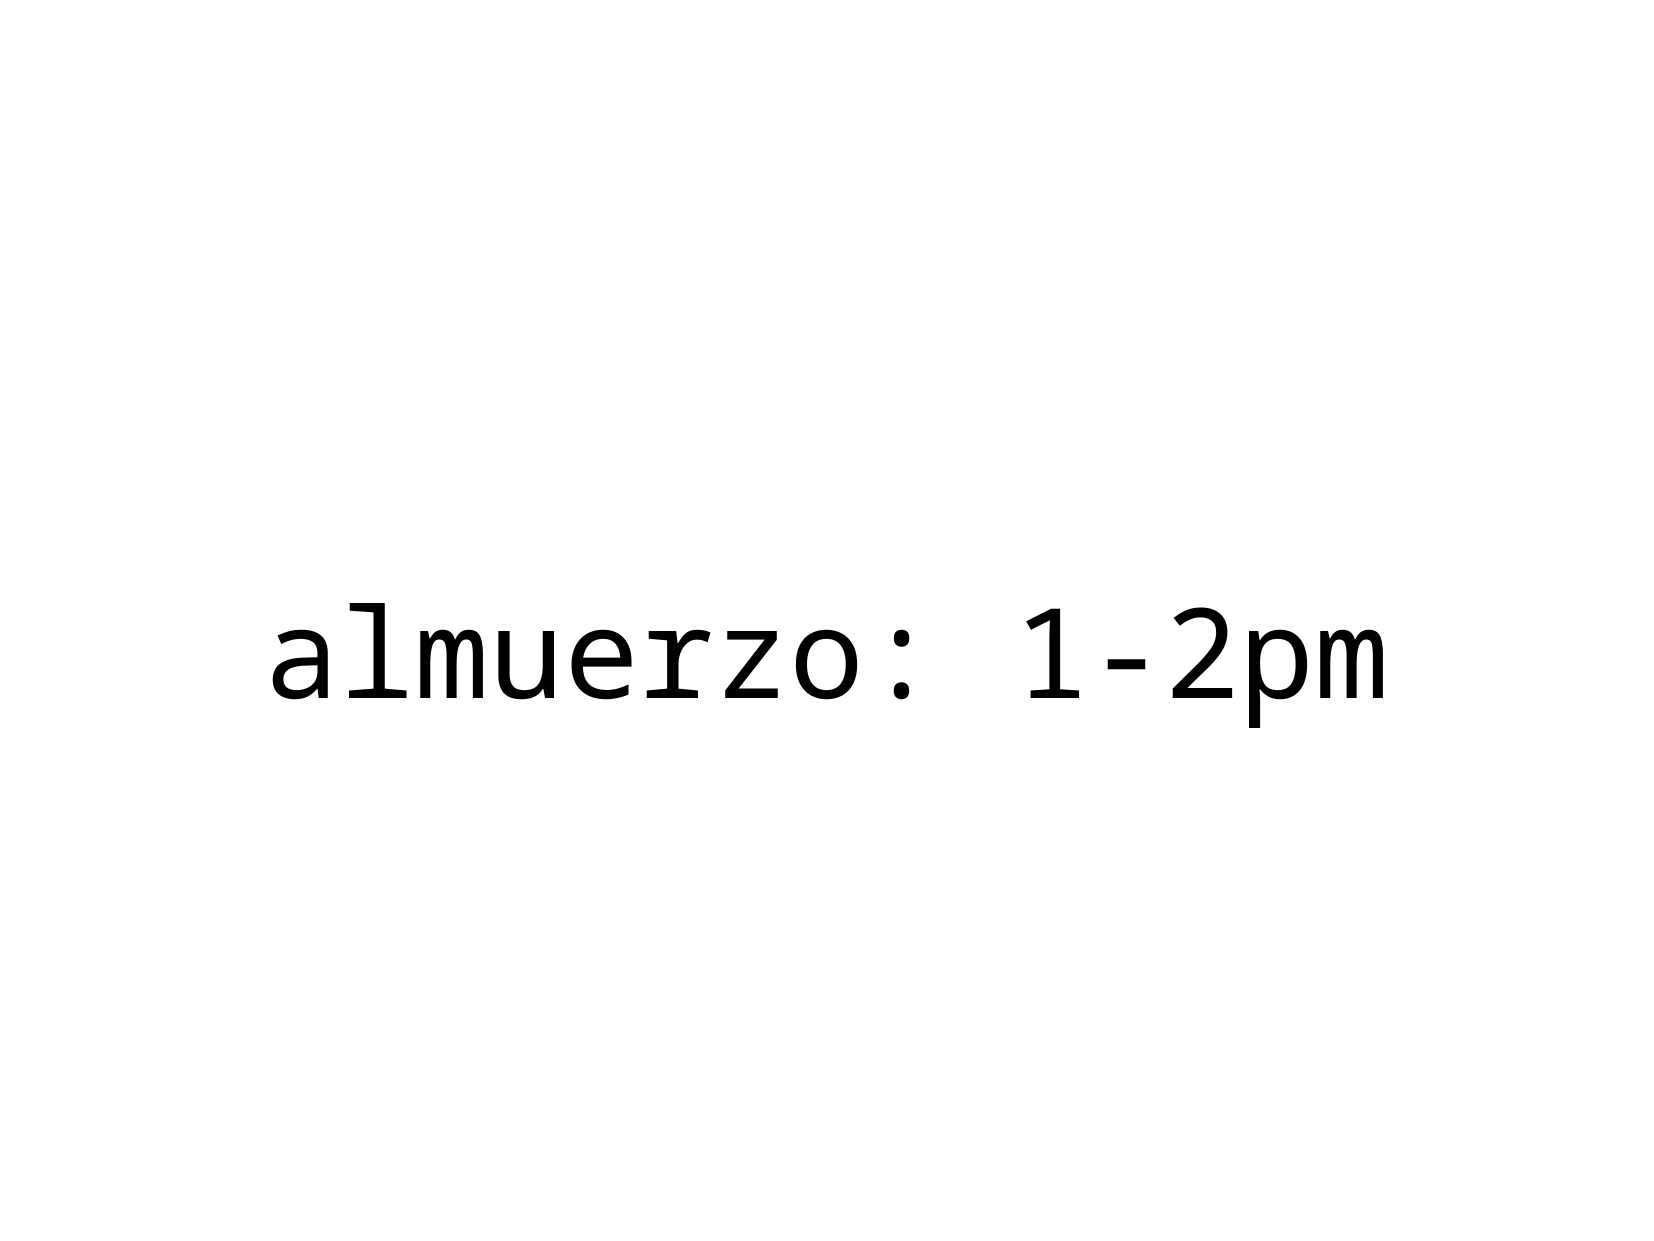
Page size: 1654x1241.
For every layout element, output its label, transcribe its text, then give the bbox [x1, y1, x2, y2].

subtitle almuerzo: 1-2pm [82, 290, 1571, 1010]
